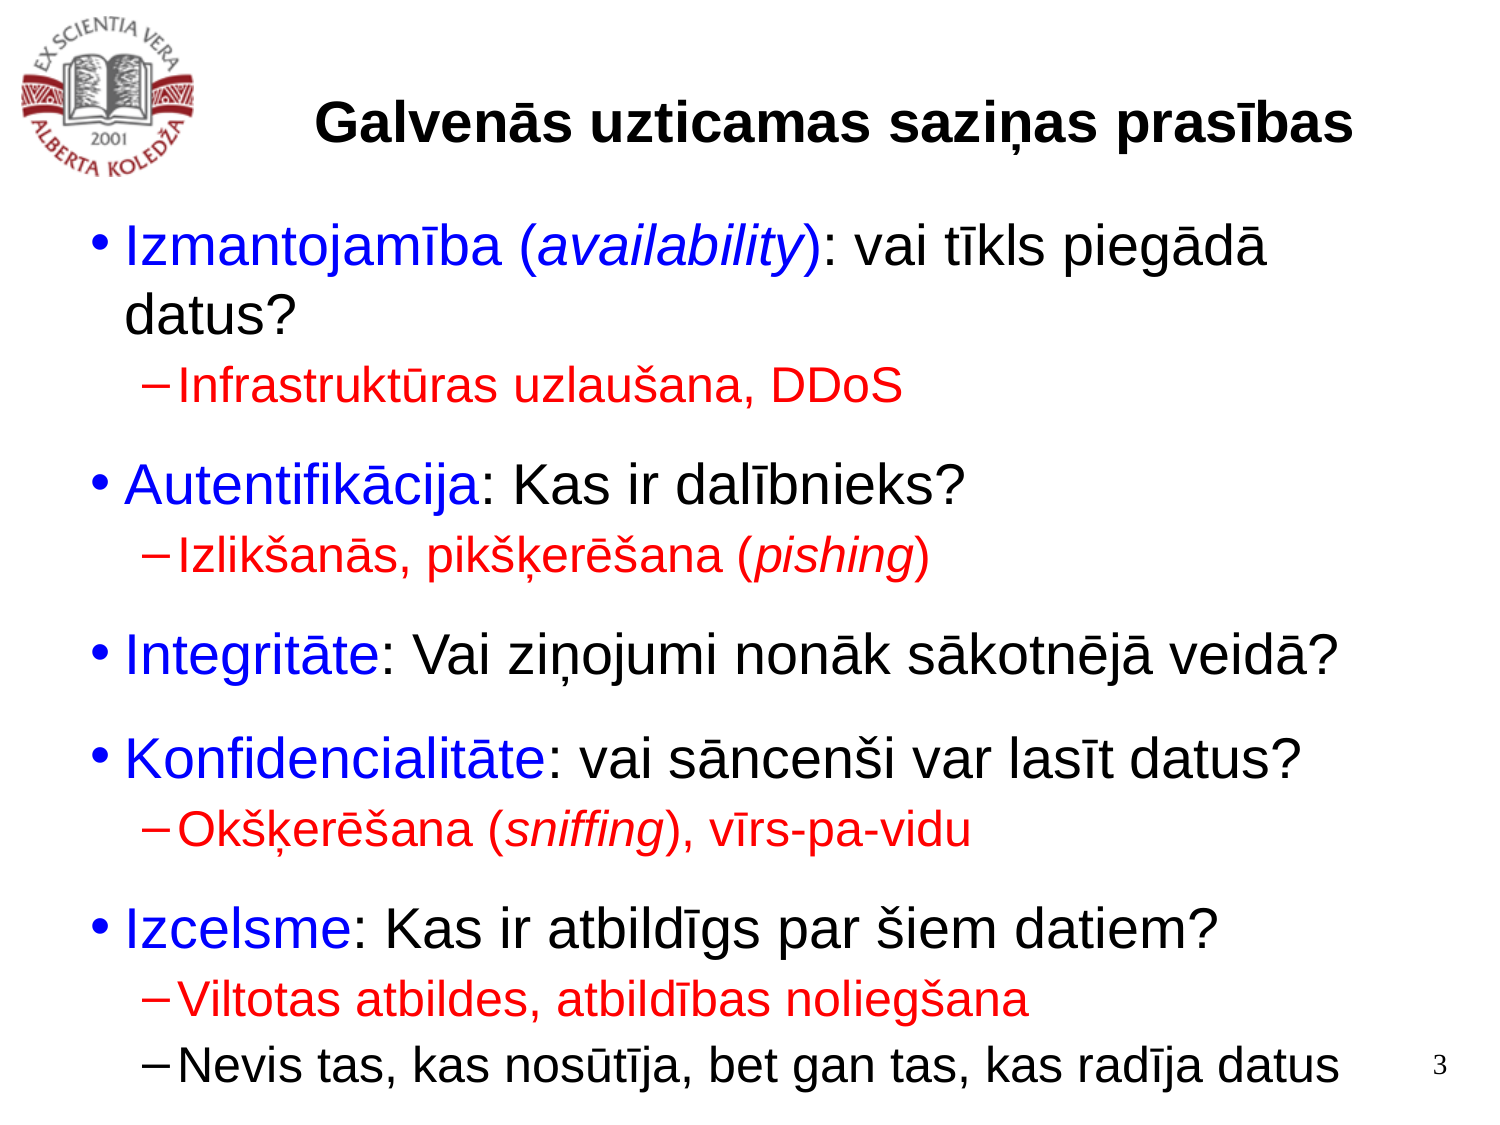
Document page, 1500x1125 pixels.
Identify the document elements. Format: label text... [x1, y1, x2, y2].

picture [21, 16, 194, 177]
list Izmantojamība (availability): vai tīkls piegādā datus? Infrastruktūras uzlaušana, DDoS Autentifikācija: Kas ir dalībnieks? Izlikšanās, pikšķerēšana (pishing) Integritāte: Vai ziņojumi nonāk sākotnējā veidā? Konfidencialitāte: vai sāncenši var lasīt datus? Okšķerēšana (sniffing), vīrs-pa-vidu Izcelsme: Kas ir atbildīgs par šiem datiem? Viltotas atbildes, atbildības noliegšana Nevis tas, kas nosūtīja, bet gan tas, kas radīja datus [74, 200, 1463, 1101]
title Galvenās uzticamas saziņas prasības [24, 62, 1500, 175]
text_box <skaitlis> [1312, 1037, 1463, 1101]
